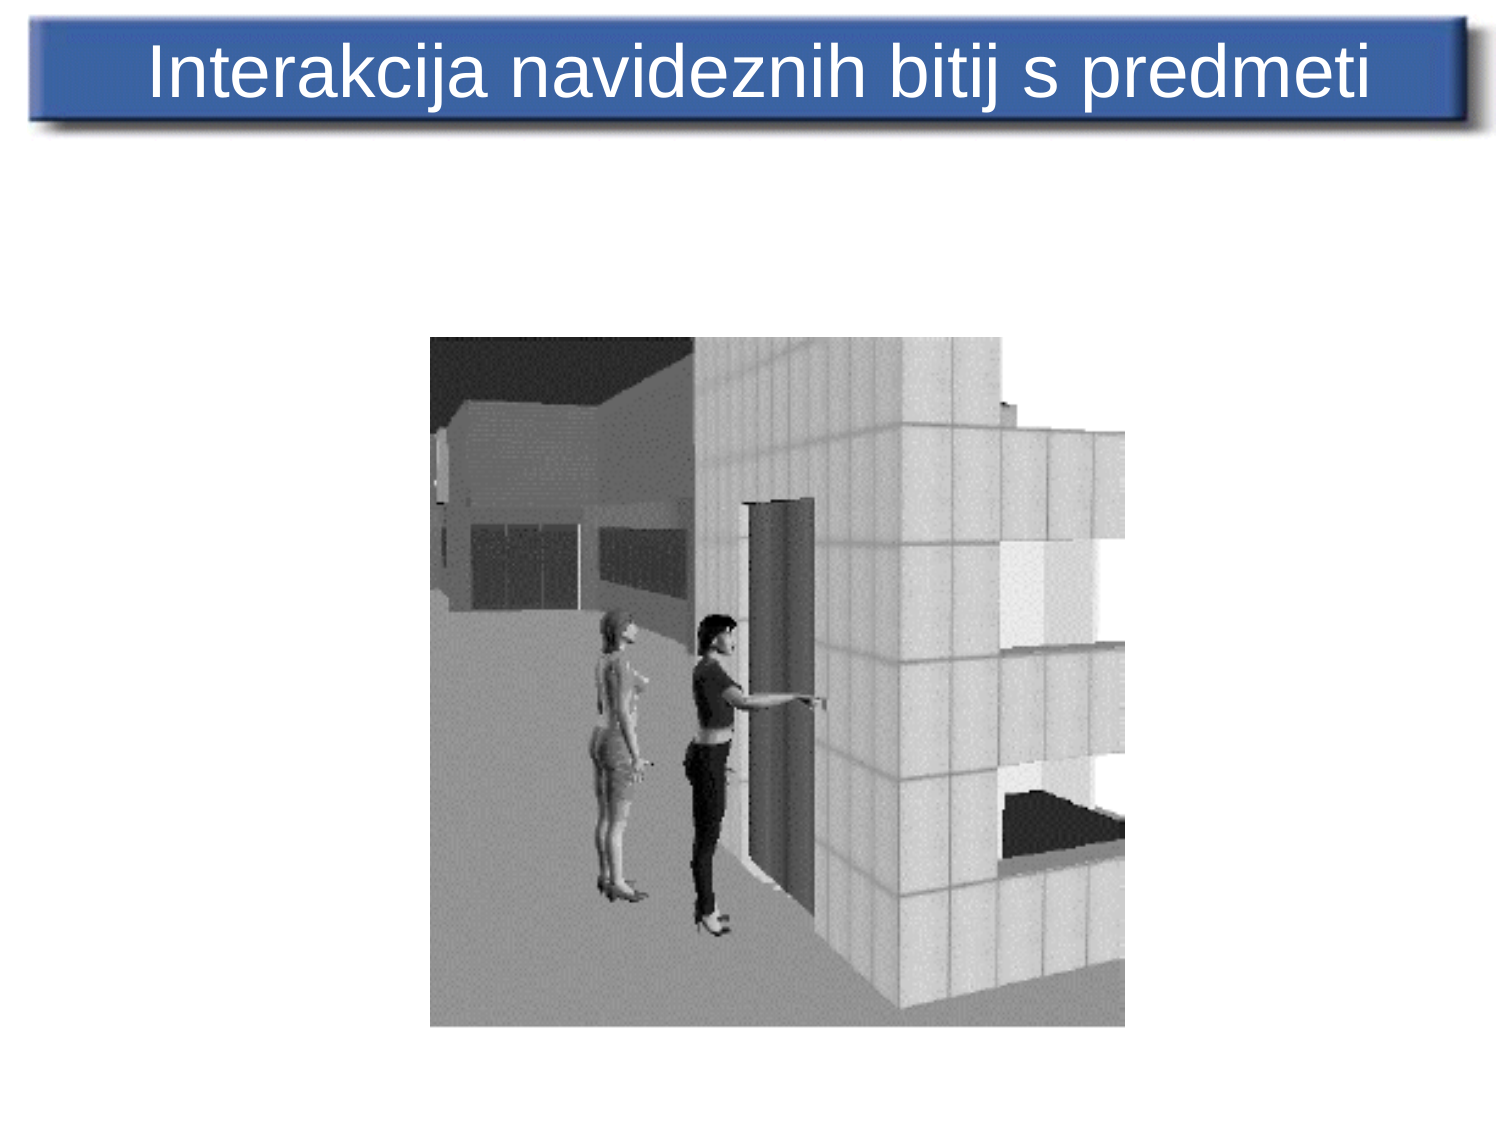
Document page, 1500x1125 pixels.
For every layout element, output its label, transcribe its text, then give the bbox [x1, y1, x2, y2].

picture [430, 337, 1125, 1030]
text_box Interakcija navideznih bitij s predmeti [132, 15, 1389, 121]
picture [27, 13, 1496, 141]
